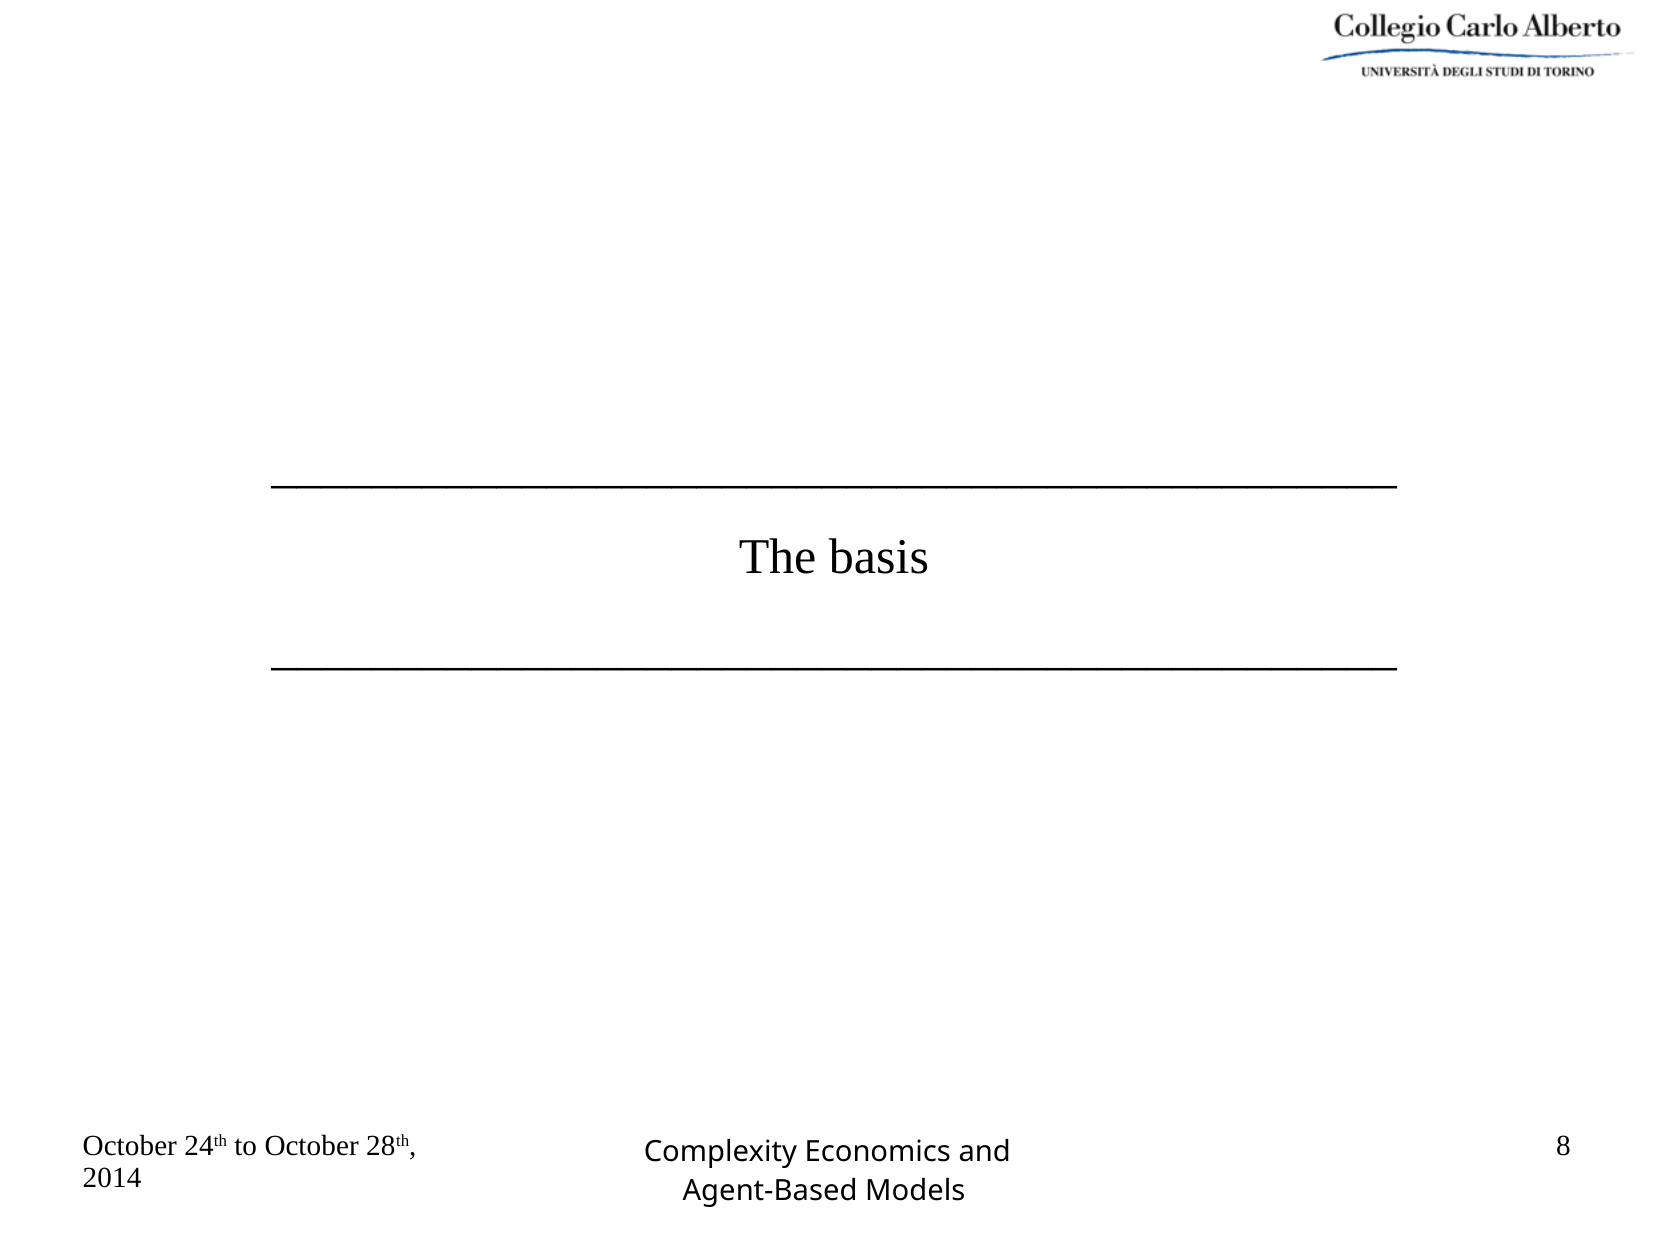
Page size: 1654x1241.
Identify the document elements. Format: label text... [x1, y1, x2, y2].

text_box _____________________________________________ The basis _____________________________________________ [225, 424, 1426, 683]
picture [1312, 0, 1645, 92]
